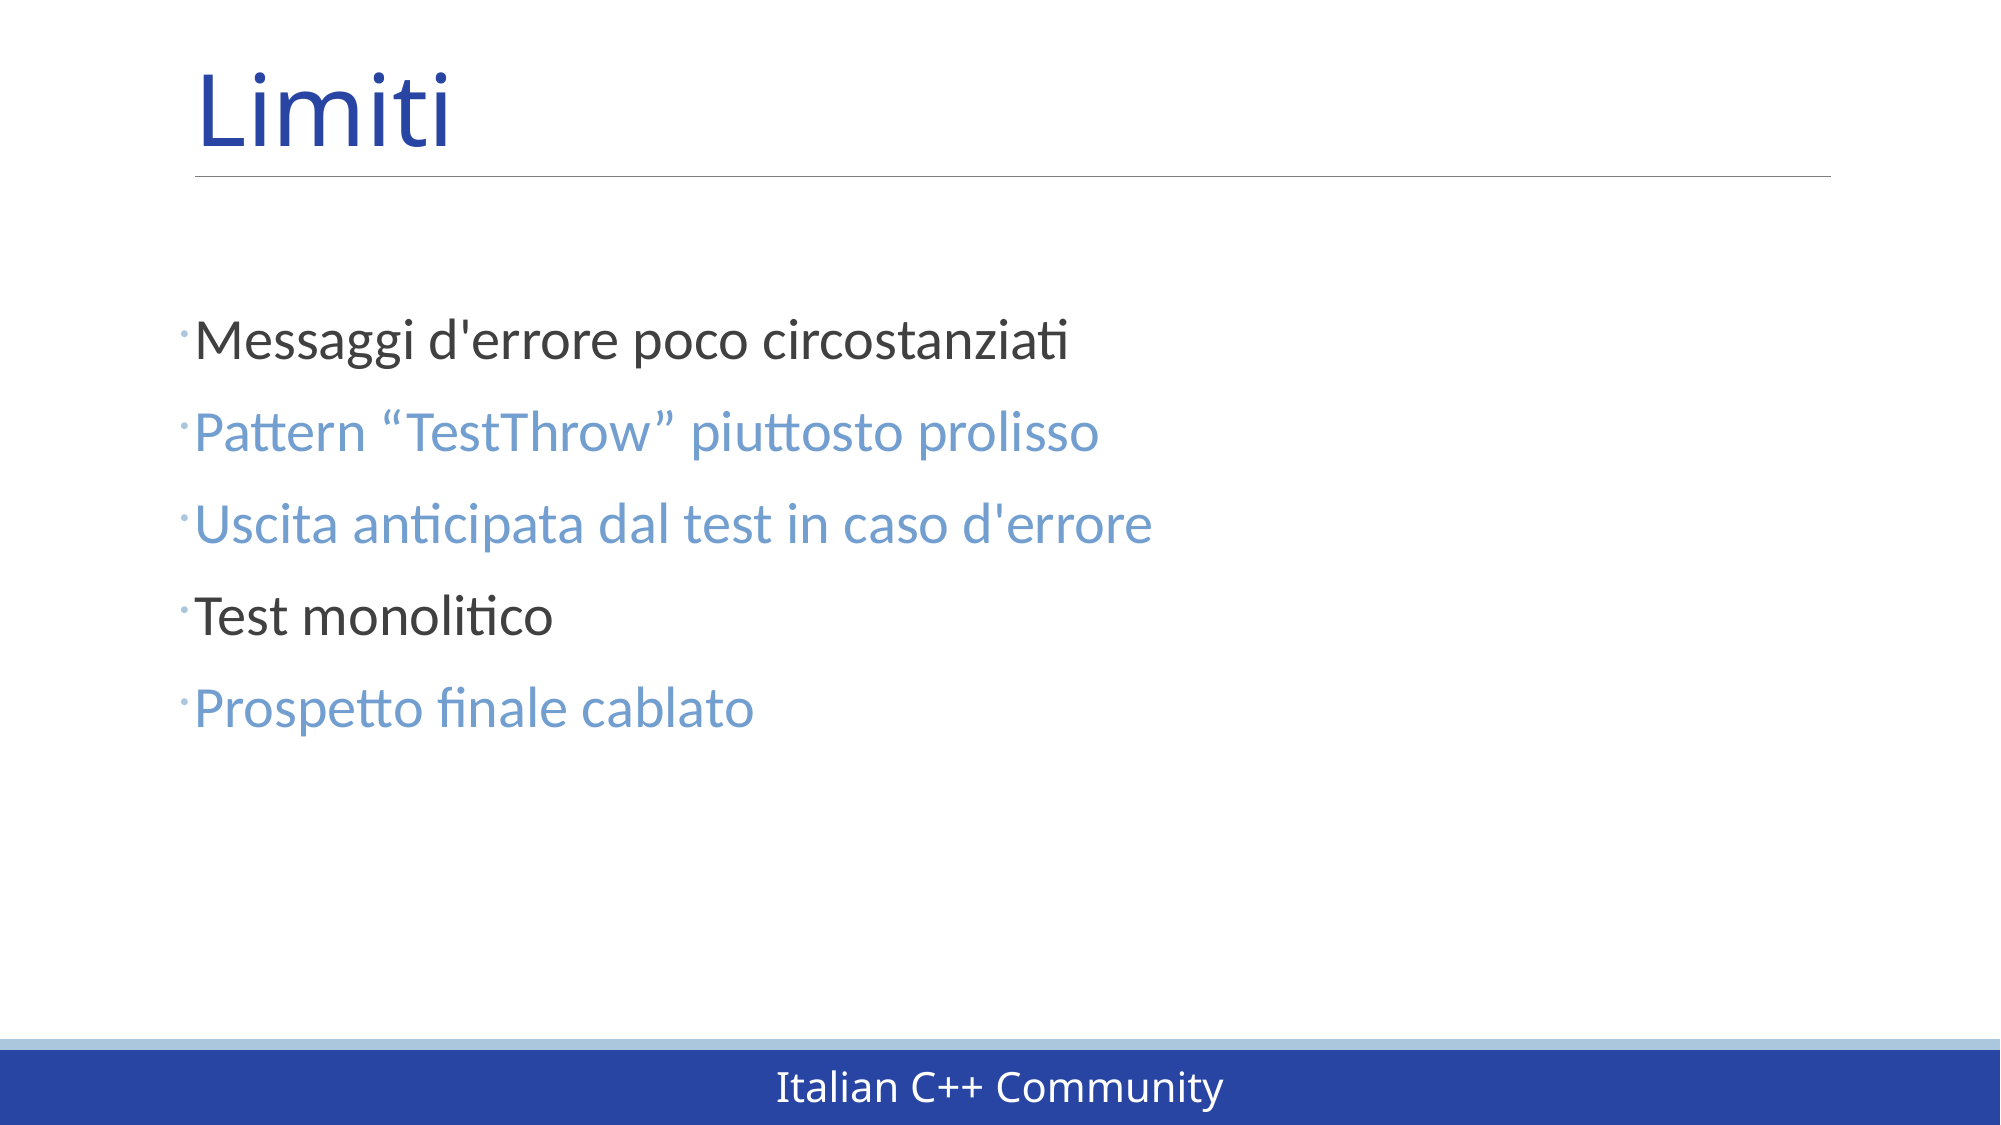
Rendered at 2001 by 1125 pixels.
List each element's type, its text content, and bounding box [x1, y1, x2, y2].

title Limiti [179, 2, 1830, 175]
list Messaggi d'errore poco circostanziati Pattern “TestThrow” piuttosto prolisso Uscita anticipata dal test in caso d'errore Test monolitico Prospetto finale cablato [179, 202, 1830, 1011]
